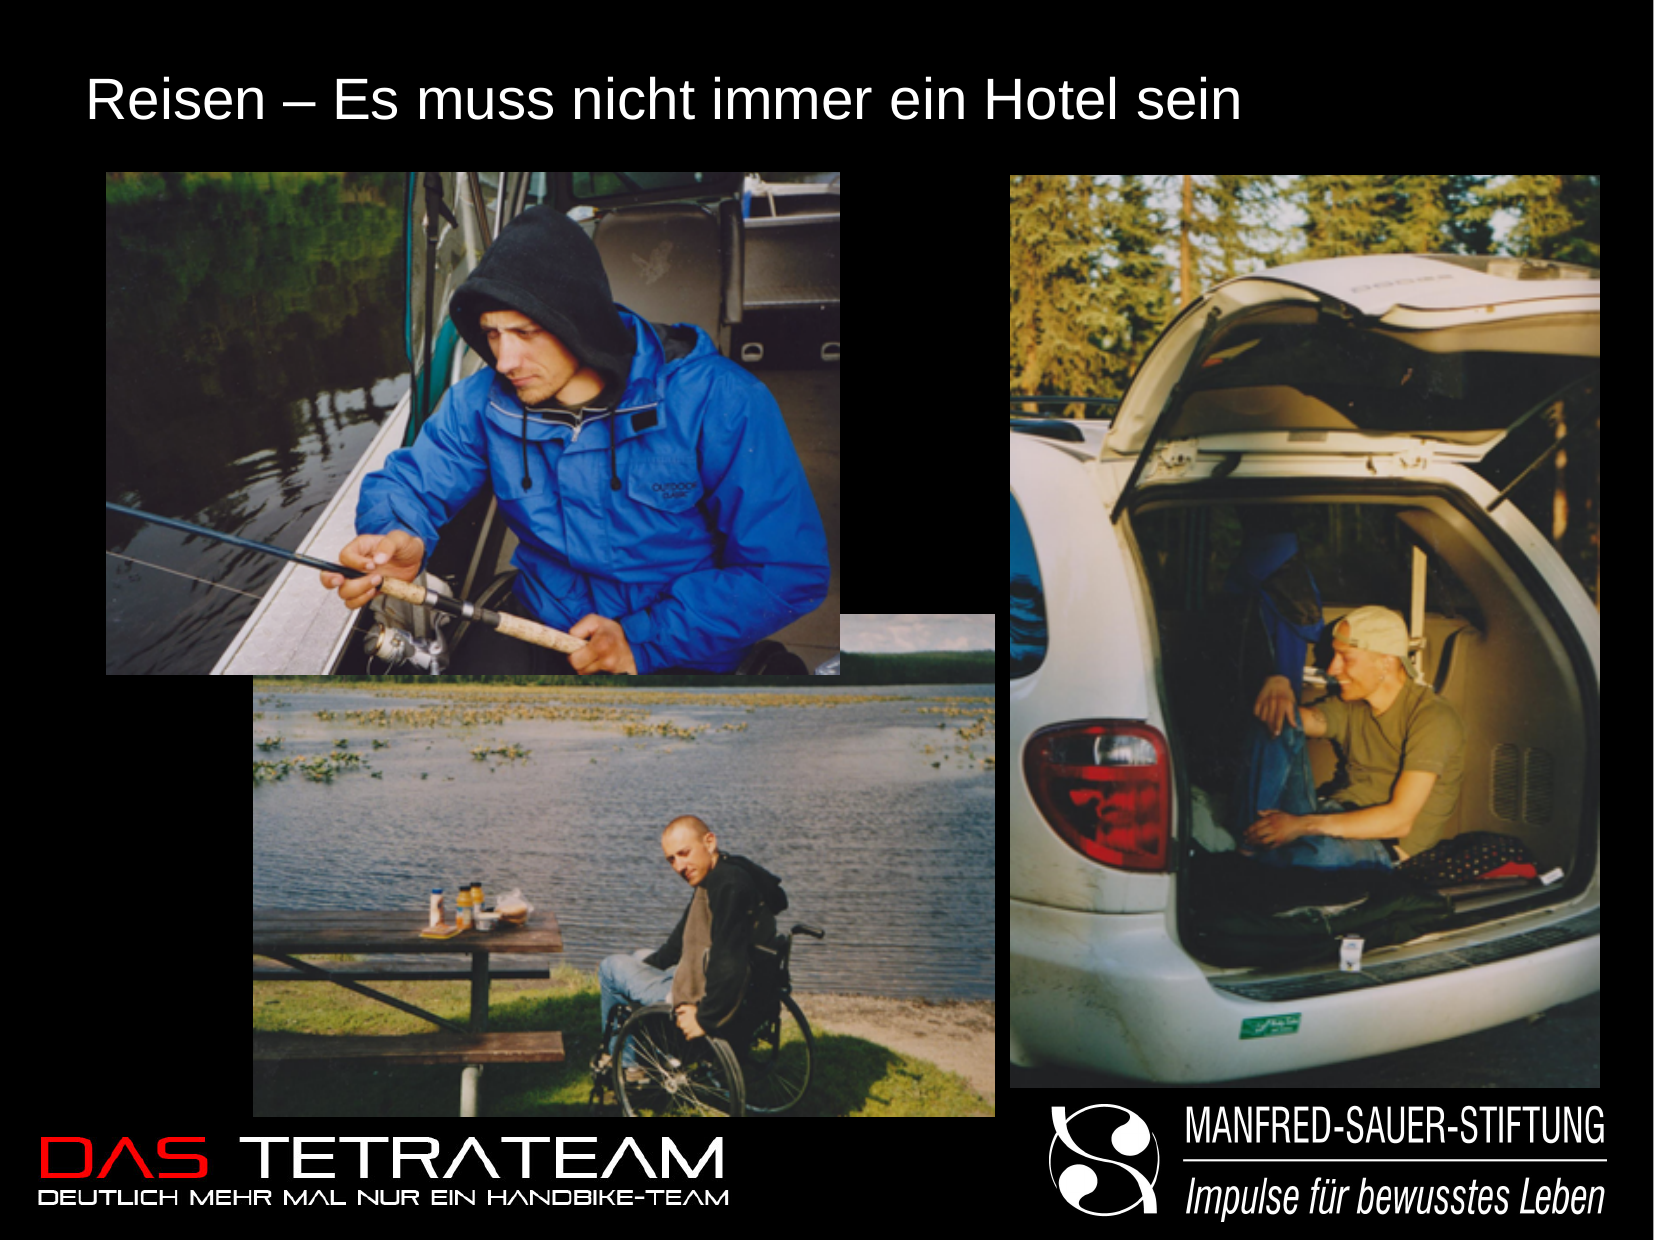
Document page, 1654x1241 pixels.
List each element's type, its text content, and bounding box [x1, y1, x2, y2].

picture [106, 172, 995, 1117]
text_box Reisen – Es muss nicht immer ein Hotel sein [70, 59, 1418, 139]
picture [1010, 175, 1600, 1088]
picture [1049, 1104, 1607, 1222]
picture [16, 1121, 762, 1216]
